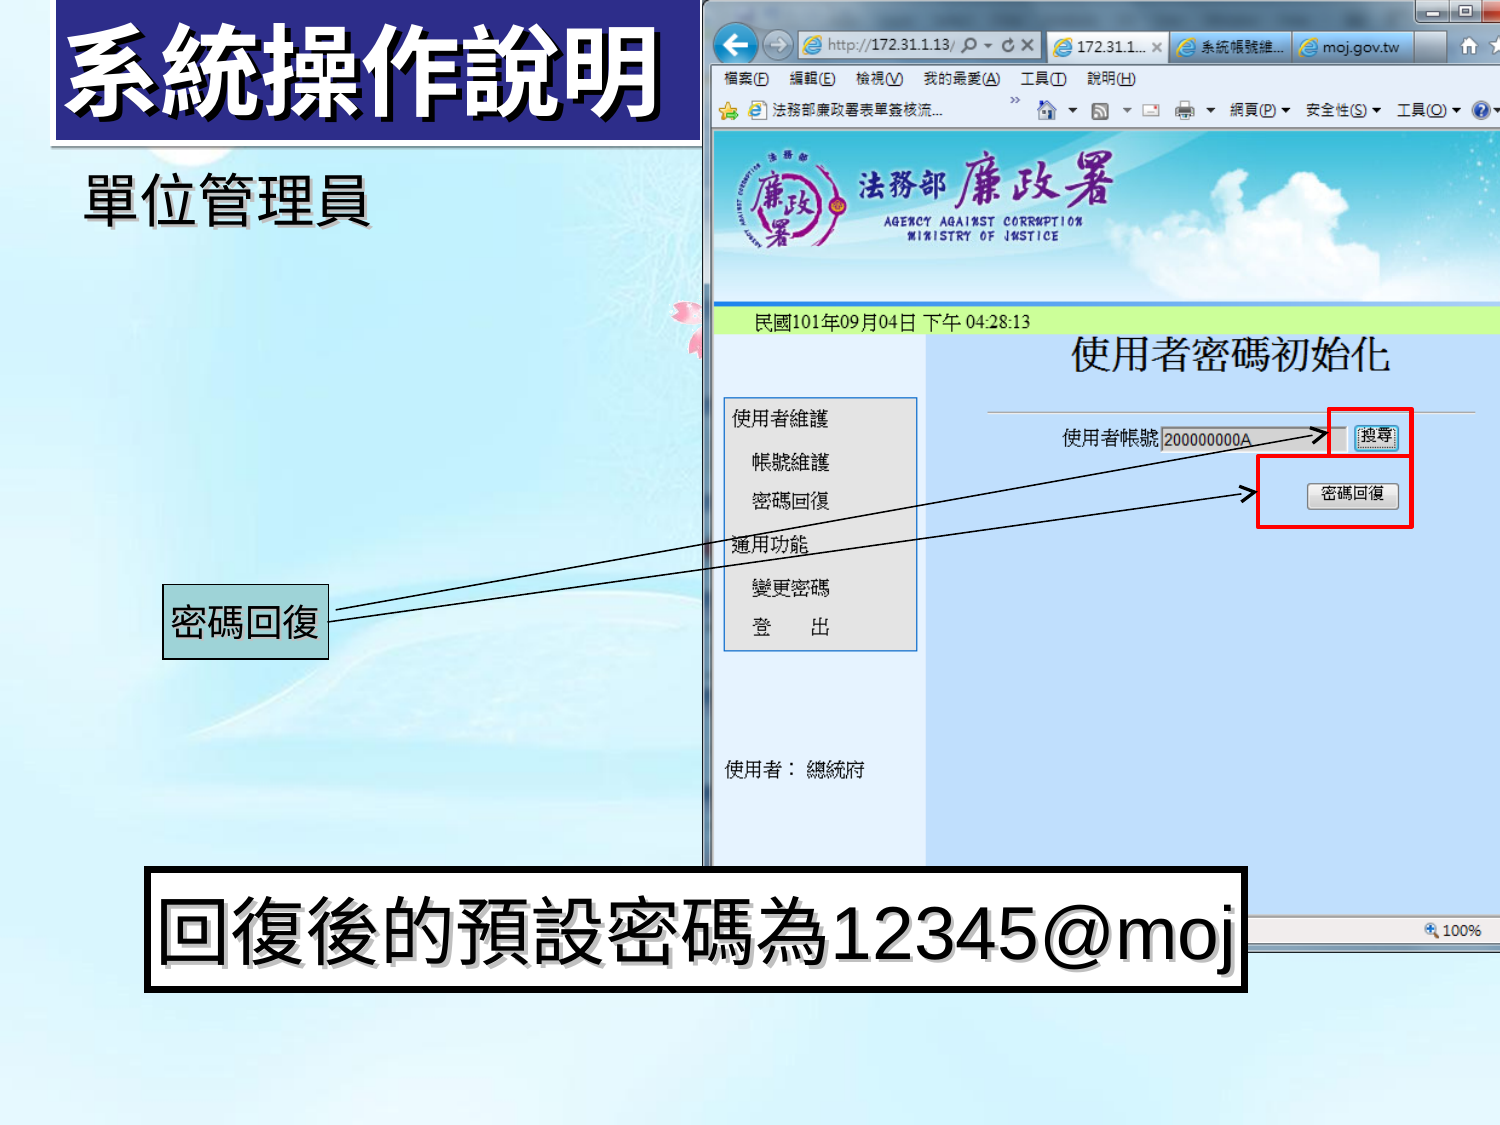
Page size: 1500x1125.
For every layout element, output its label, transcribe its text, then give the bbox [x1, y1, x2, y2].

picture [0, 0, 1500, 1125]
text_box 回復後的預設密碼為12345@moj [147, 869, 1245, 990]
text_box 單位管理員 [73, 148, 381, 249]
text_box 密碼回復 [162, 584, 329, 660]
title 系統操作說明 [53, 0, 702, 144]
